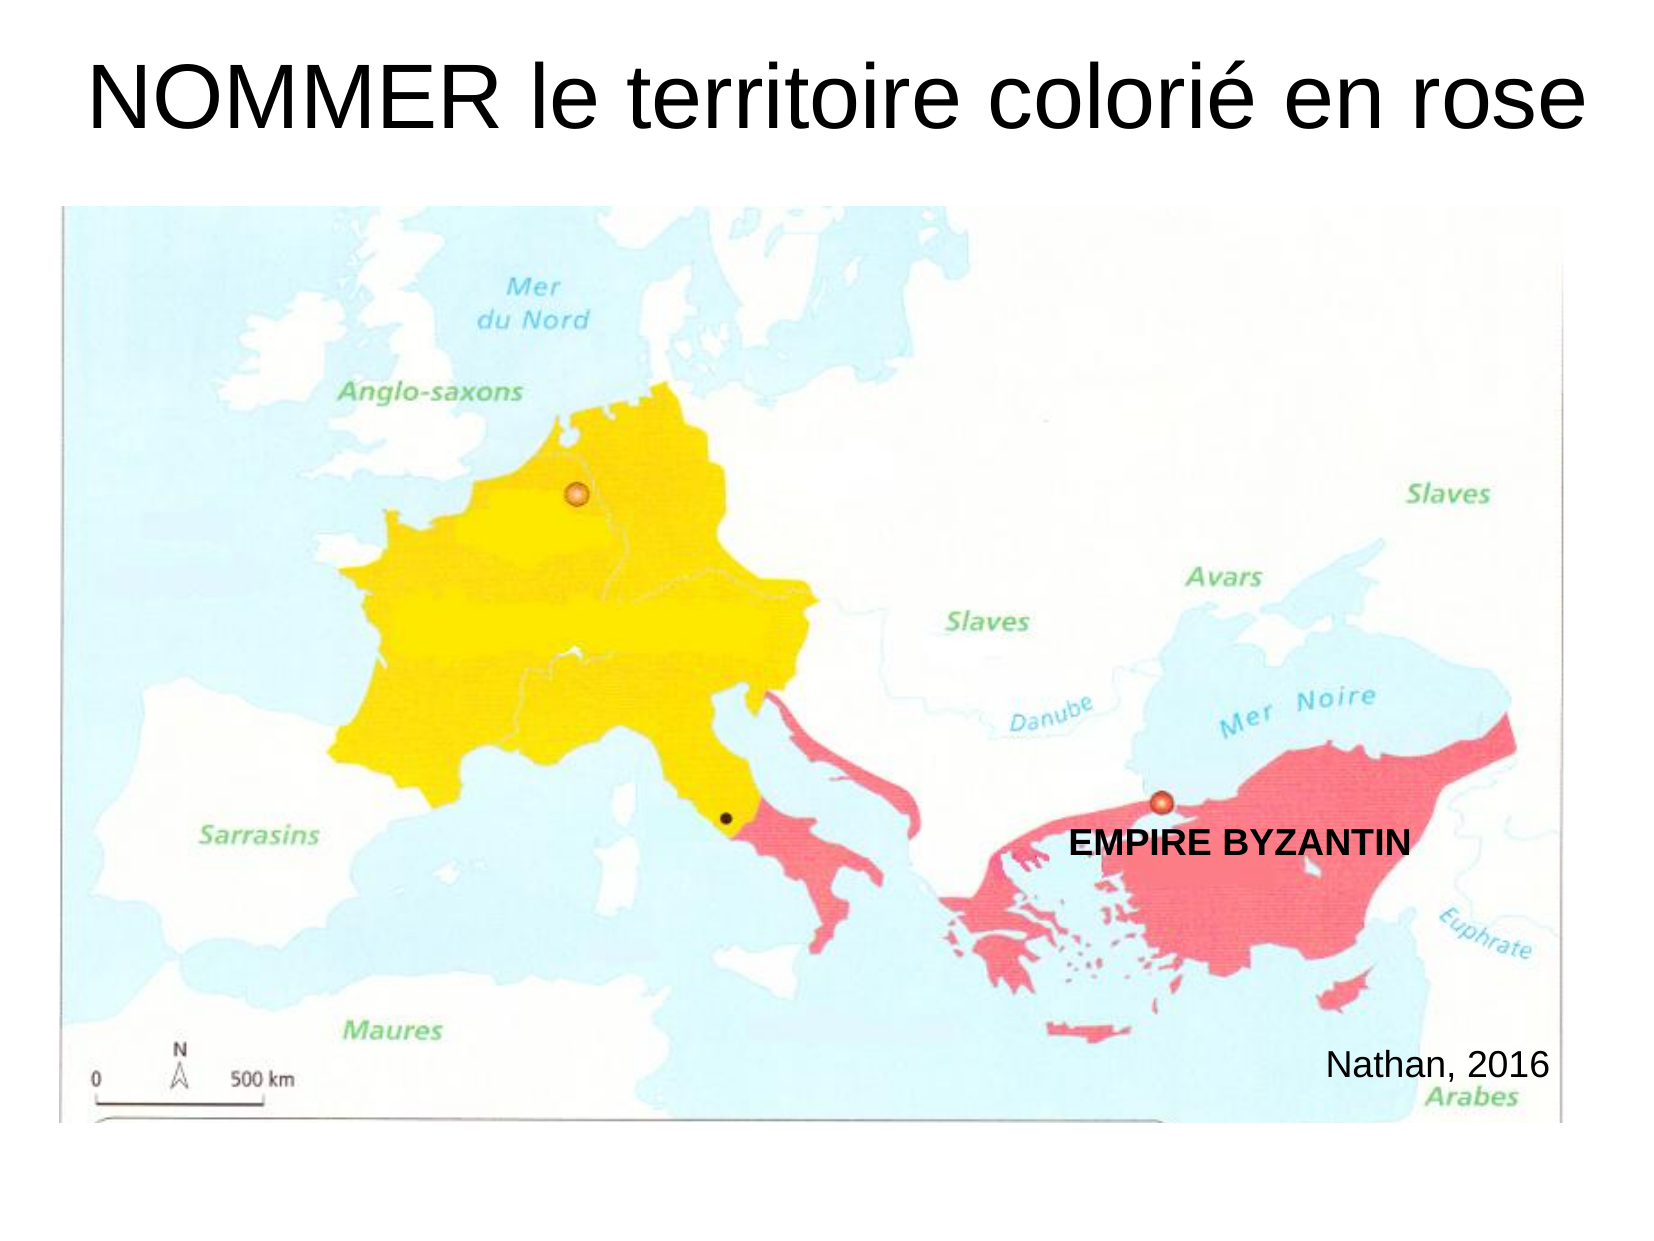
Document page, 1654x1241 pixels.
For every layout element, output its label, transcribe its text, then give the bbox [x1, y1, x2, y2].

text_box EMPIRE BYZANTIN [1033, 814, 1447, 873]
picture [59, 206, 1564, 1123]
text_box Nathan, 2016 [1181, 1035, 1565, 1093]
title NOMMER le territoire colorié en rose [53, 45, 1625, 148]
